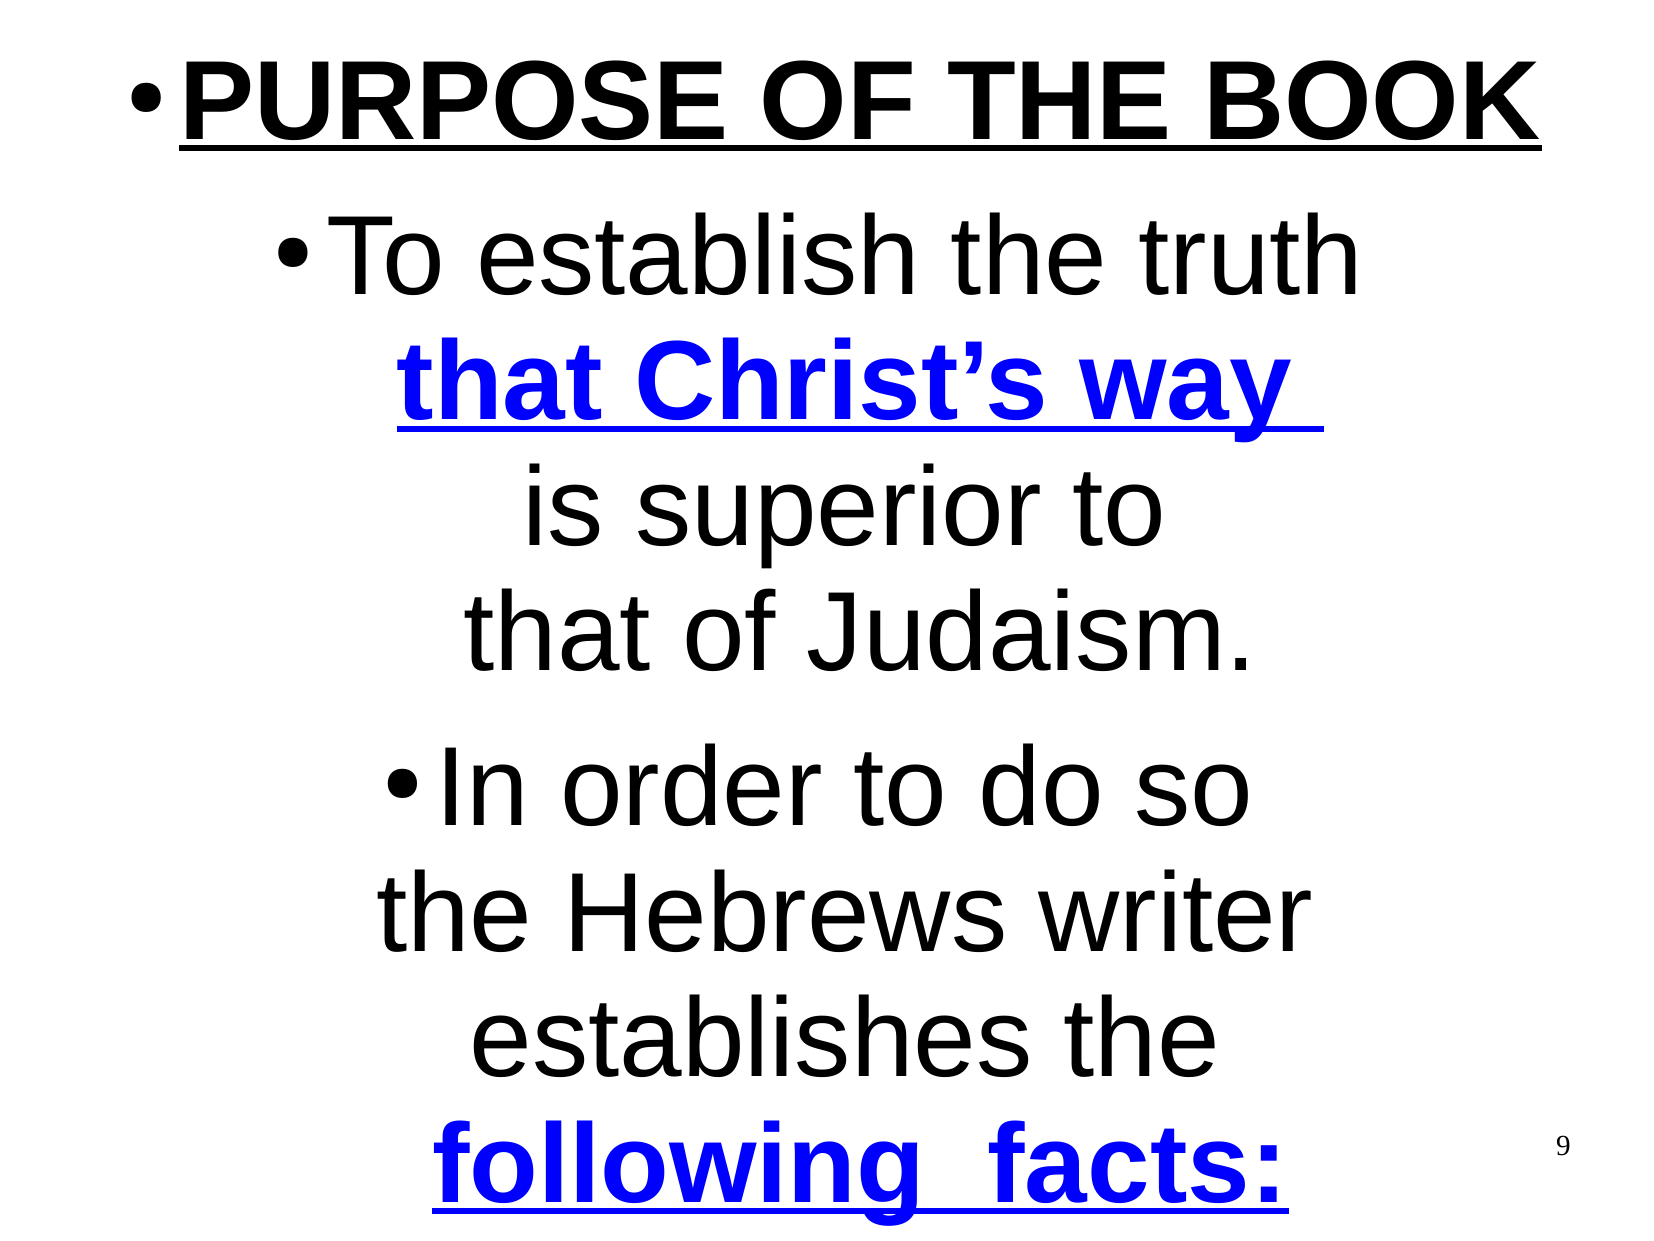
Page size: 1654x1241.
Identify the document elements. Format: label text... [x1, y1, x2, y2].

list PURPOSE OF THE BOOK To establish the truth that Christ’s way is superior to that of Judaism. In order to do so the Hebrews writer establishes the following facts: [37, 37, 1613, 1238]
